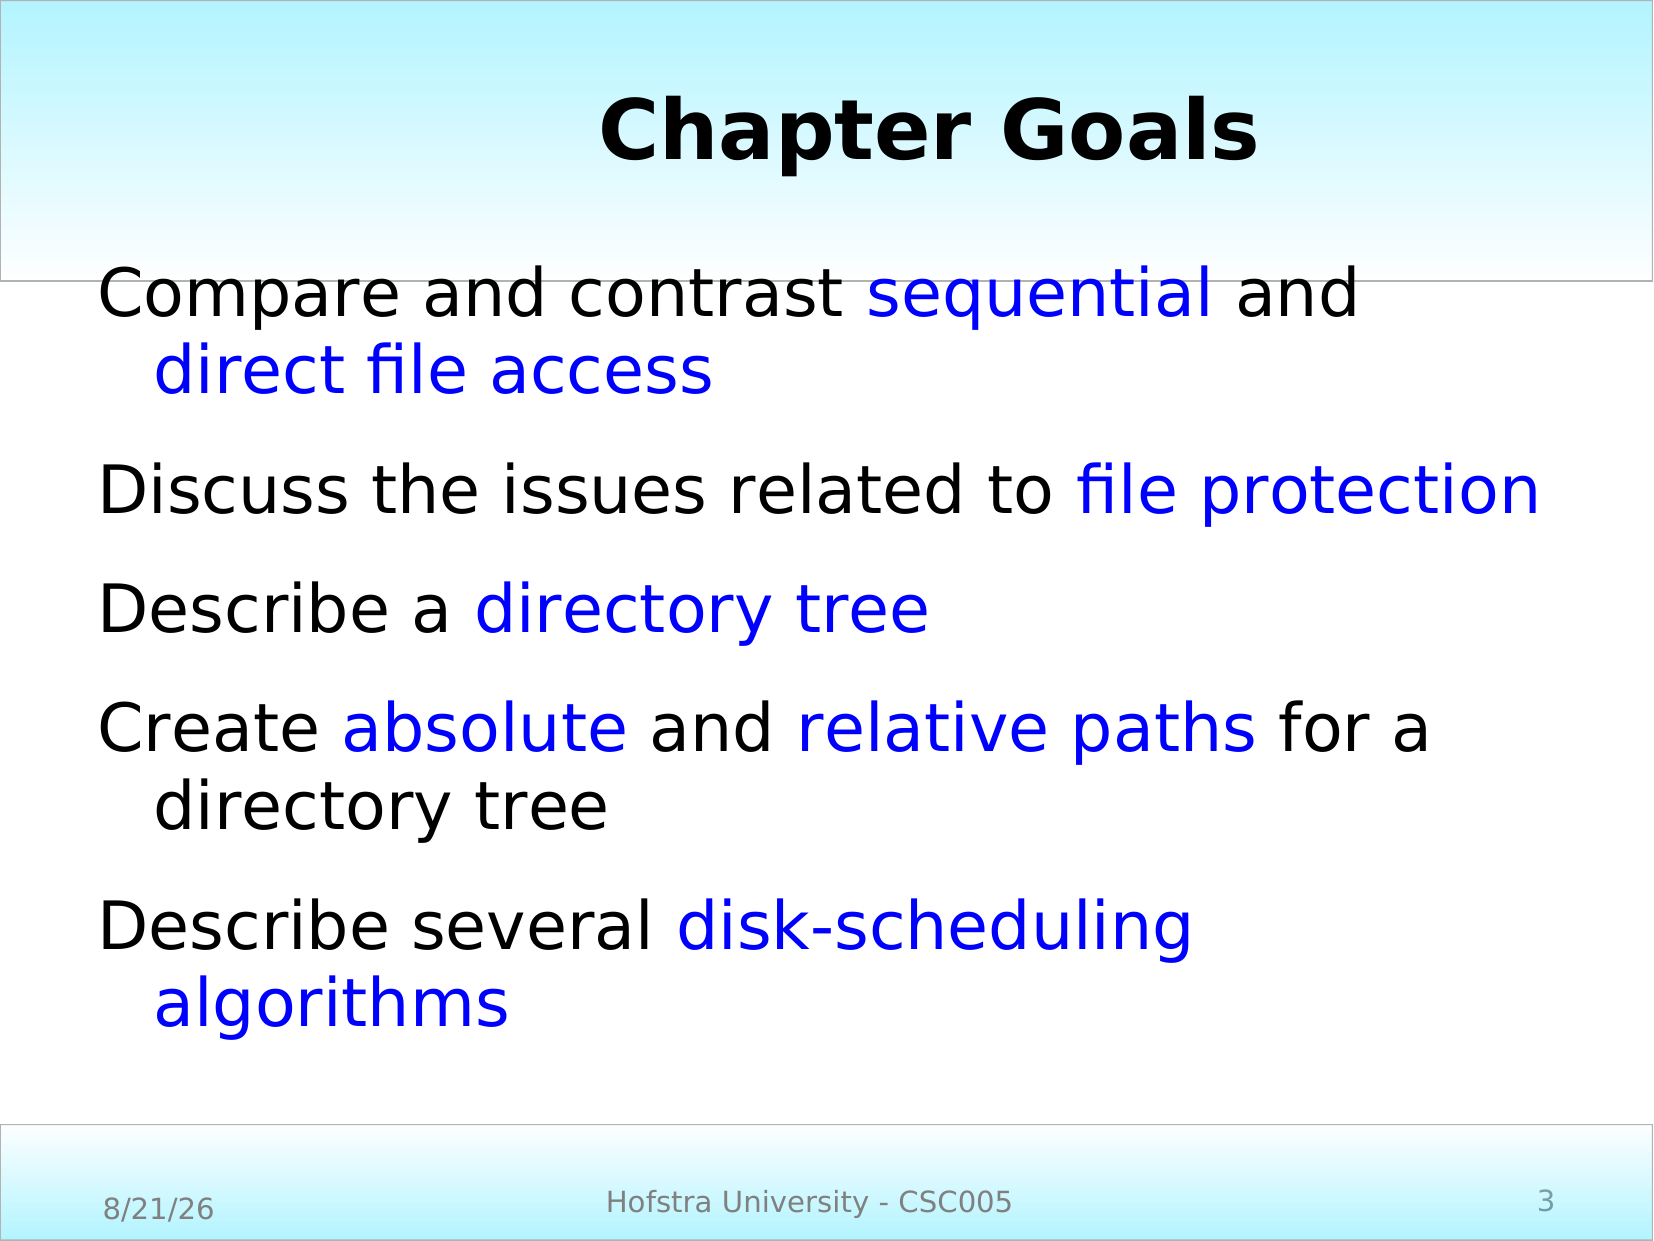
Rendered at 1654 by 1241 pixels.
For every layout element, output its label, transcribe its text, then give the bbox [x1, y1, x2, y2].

list Compare and contrast sequential and direct file access Discuss the issues related to file protection Describe a directory tree Create absolute and relative paths for a directory tree Describe several disk-scheduling algorithms [82, 246, 1571, 1241]
title Chapter Goals [247, 27, 1612, 235]
